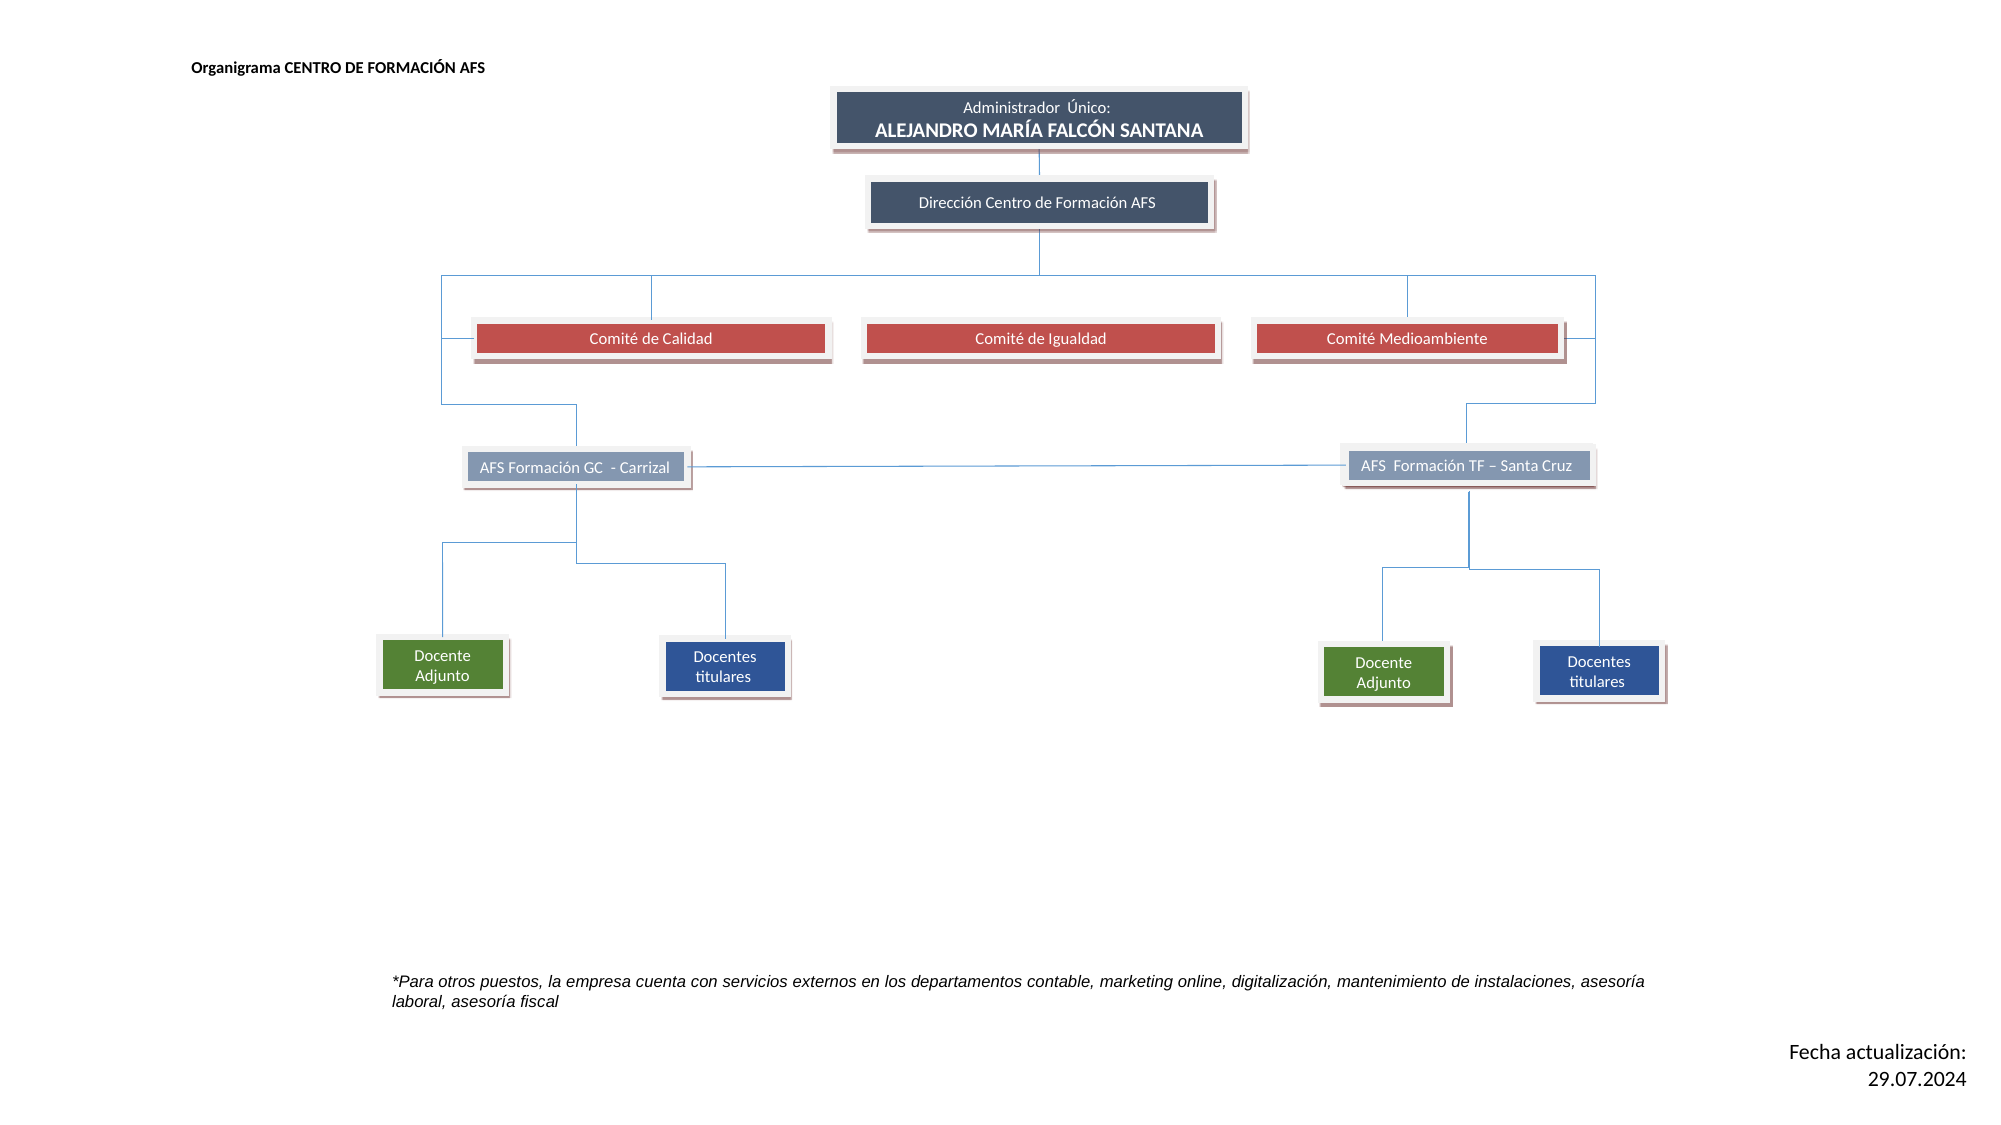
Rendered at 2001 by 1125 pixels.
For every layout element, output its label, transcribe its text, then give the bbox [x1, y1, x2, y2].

text_box Fecha actualización: 29.07.2024 [1774, 1030, 2000, 1099]
text_box Docente Adjunto [379, 637, 506, 693]
text_box Docentes titulares [662, 638, 788, 695]
text_box Docentes titulares [1536, 643, 1663, 699]
text_box Comité de Igualdad [863, 320, 1219, 356]
text_box Docente Adjunto [1320, 644, 1447, 700]
text_box Dirección Centro de Formación AFS [868, 178, 1211, 226]
text_box Administrador Único: ALEJANDRO MARÍA FALCÓN SANTANA [833, 89, 1245, 146]
text_box Comité Medioambiente [1253, 320, 1561, 356]
text_box AFS Formación GC - Carrizal [464, 449, 688, 485]
text_box Organigrama CENTRO DE FORMACIÓN AFS [176, 49, 504, 85]
text_box AFS Formación TF – Santa Cruz [1345, 447, 1593, 483]
text_box *Para otros puestos, la empresa cuenta con servicios externos en los departamentos contable, marketing online, digitalización, mantenimiento de instalaciones, asesoría laboral, asesoría fiscal [377, 963, 1702, 1020]
text_box Comité de Calidad [474, 320, 829, 356]
